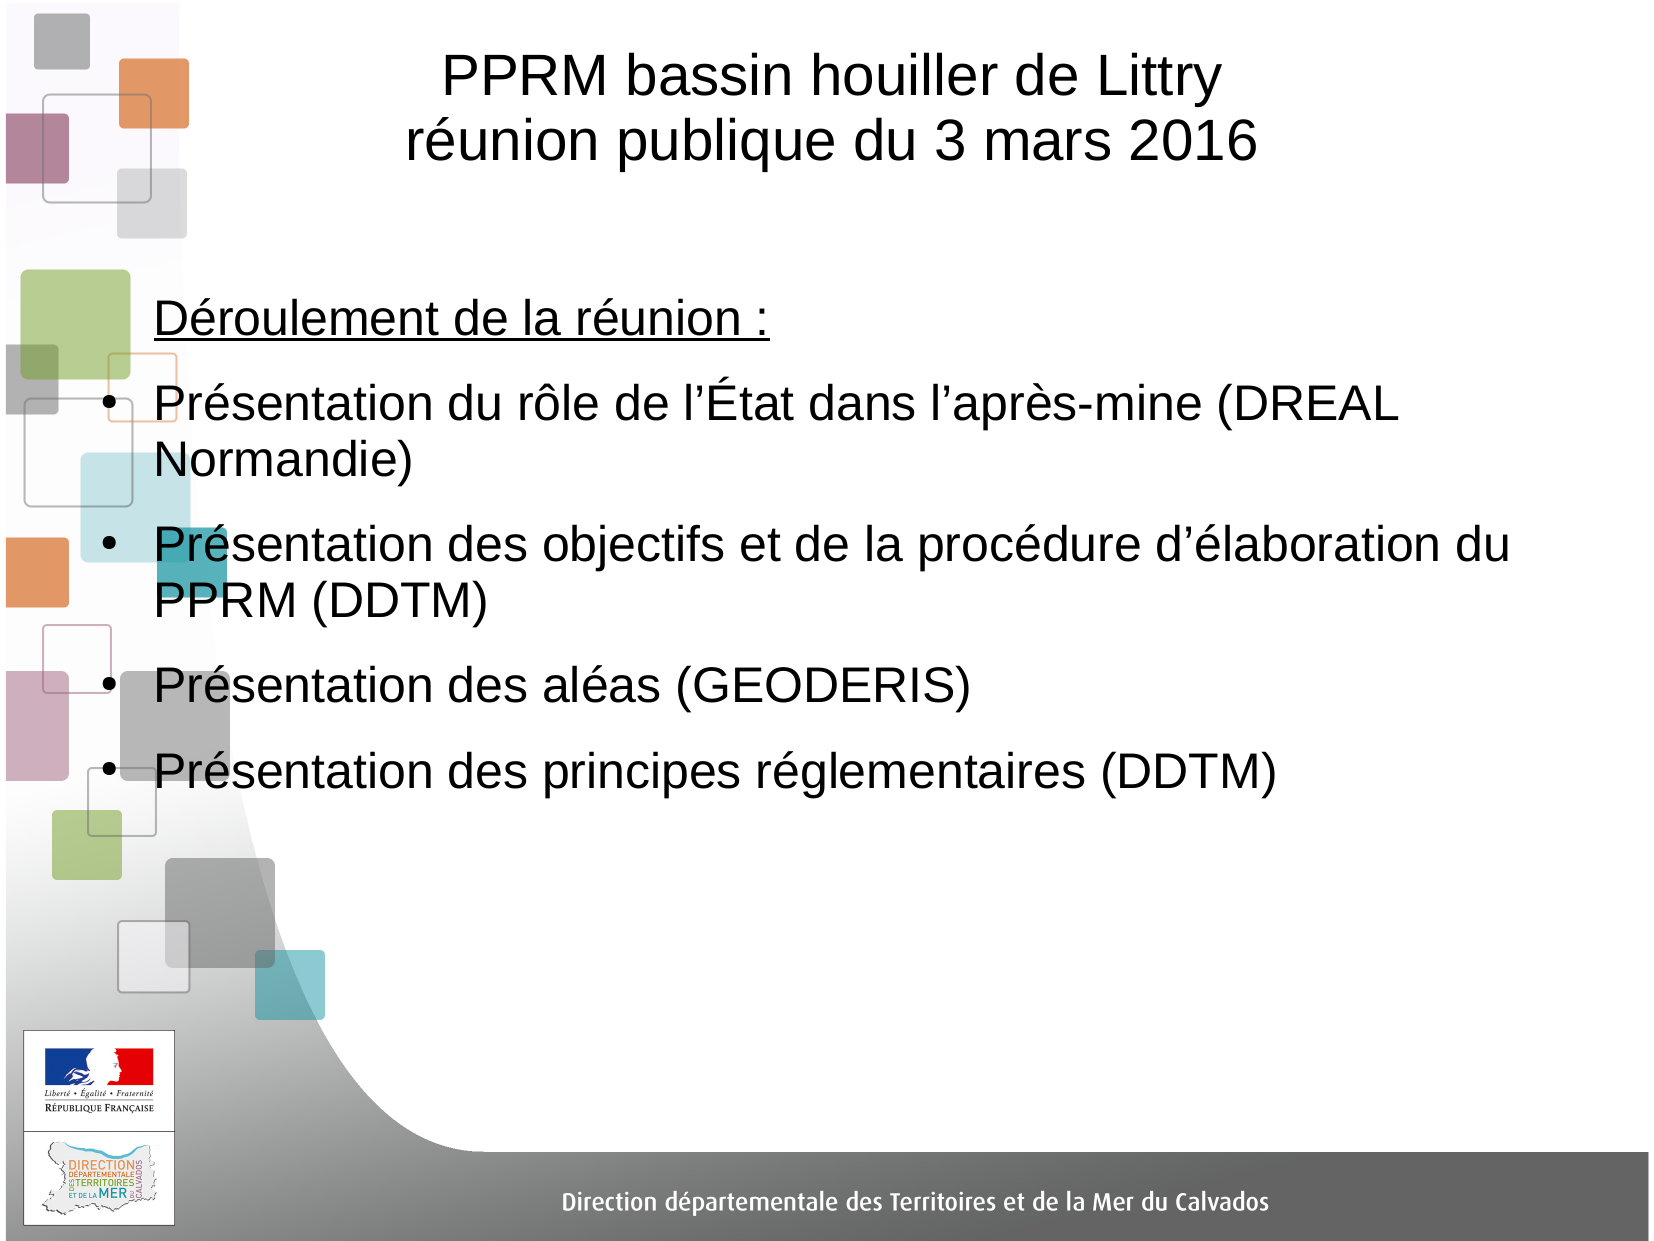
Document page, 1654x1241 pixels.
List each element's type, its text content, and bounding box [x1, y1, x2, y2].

picture [5, 3, 1654, 1241]
list Déroulement de la réunion : Présentation du rôle de l’État dans l’après-mine (DREAL Normandie) Présentation des objectifs et de la procédure d’élaboration du PPRM (DDTM) Présentation des aléas (GEODERIS) Présentation des principes réglementaires (DDTM) [82, 290, 1571, 1010]
title PPRM bassin houiller de Littry réunion publique du 3 mars 2016 [35, 43, 1630, 173]
